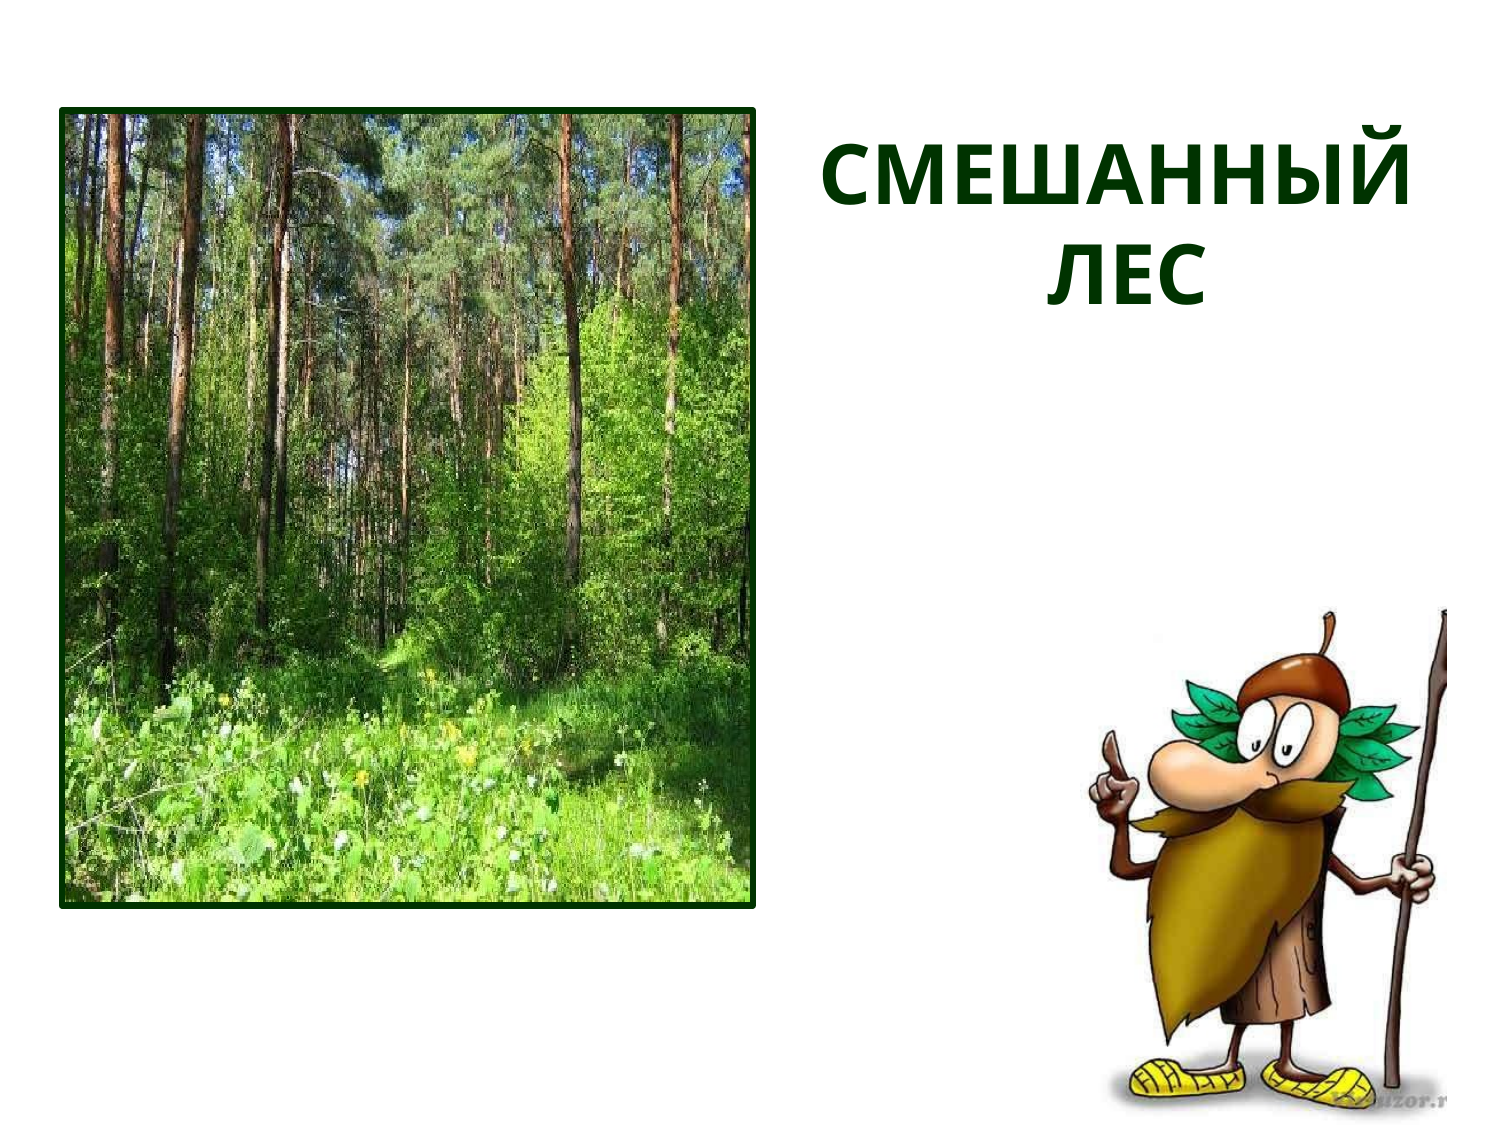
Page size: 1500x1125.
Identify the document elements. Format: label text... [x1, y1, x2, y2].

picture [1080, 597, 1447, 1125]
text_box СМЕШАННЫЙ ЛЕС [761, 113, 1473, 329]
picture [64, 113, 750, 903]
